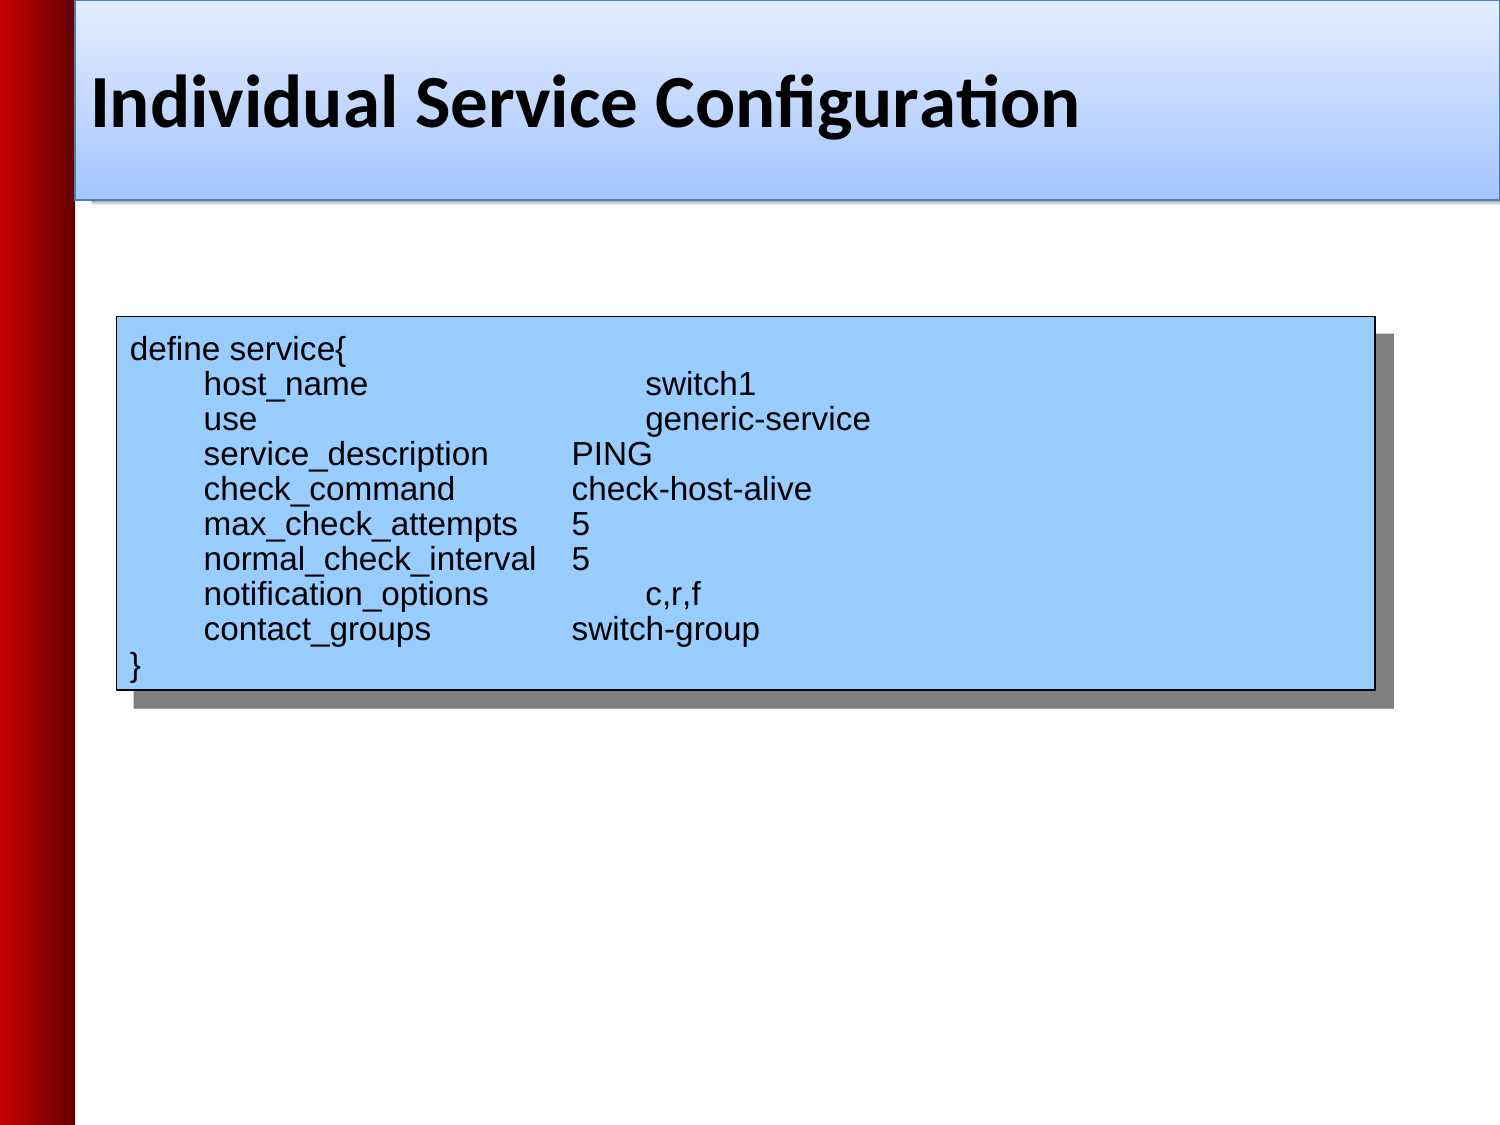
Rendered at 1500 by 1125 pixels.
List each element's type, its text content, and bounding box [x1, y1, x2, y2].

text_box define service{ host_name switch1 use generic-service service_description PING check_command check-host-alive max_check_attempts 5 normal_check_interval 5 notification_options c,r,f contact_groups switch-group } [116, 316, 1376, 690]
text_box Individual Service Configuration [75, 0, 1500, 201]
